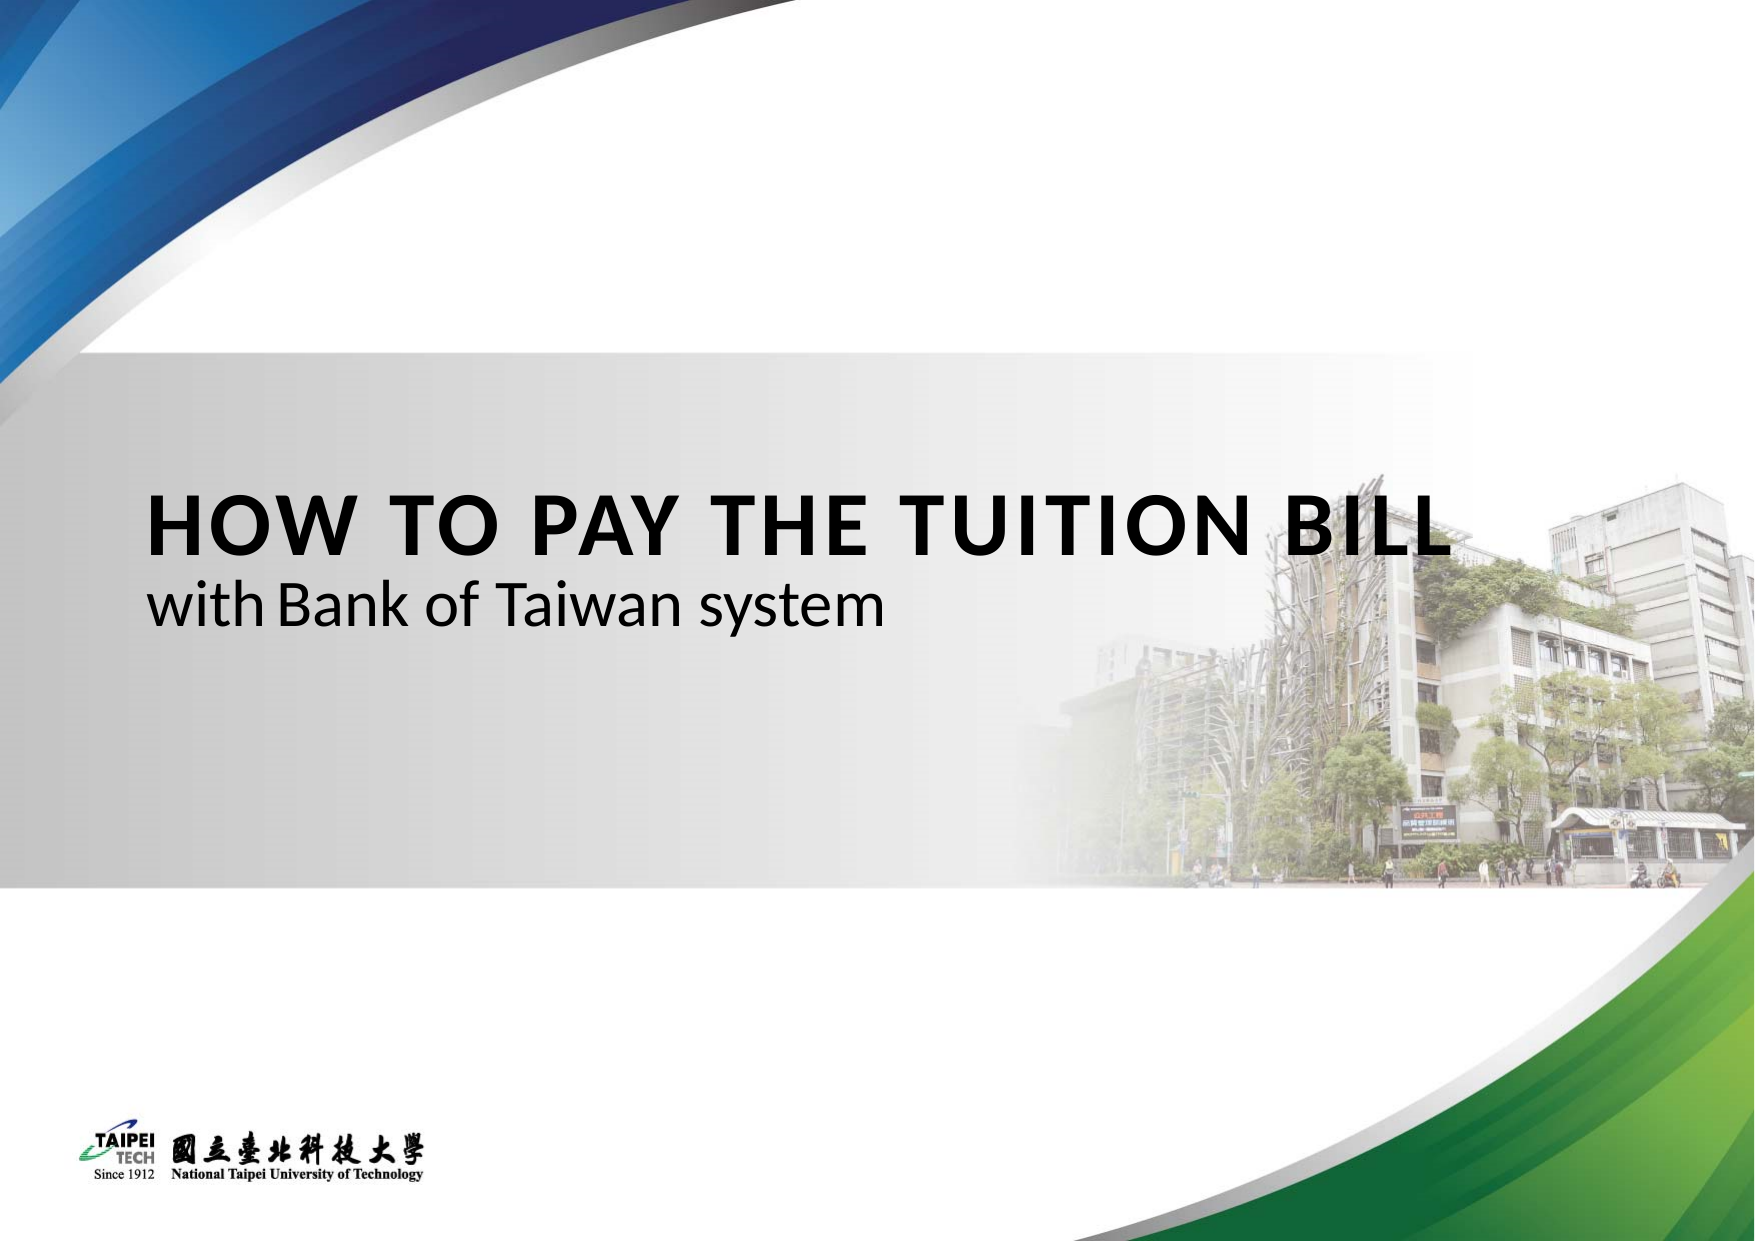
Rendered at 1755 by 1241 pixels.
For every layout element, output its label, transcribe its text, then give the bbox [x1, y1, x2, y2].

title How to pay the tuition Bill [131, 385, 1645, 652]
subtitle with Bank of Taiwan system [0, 561, 1161, 879]
